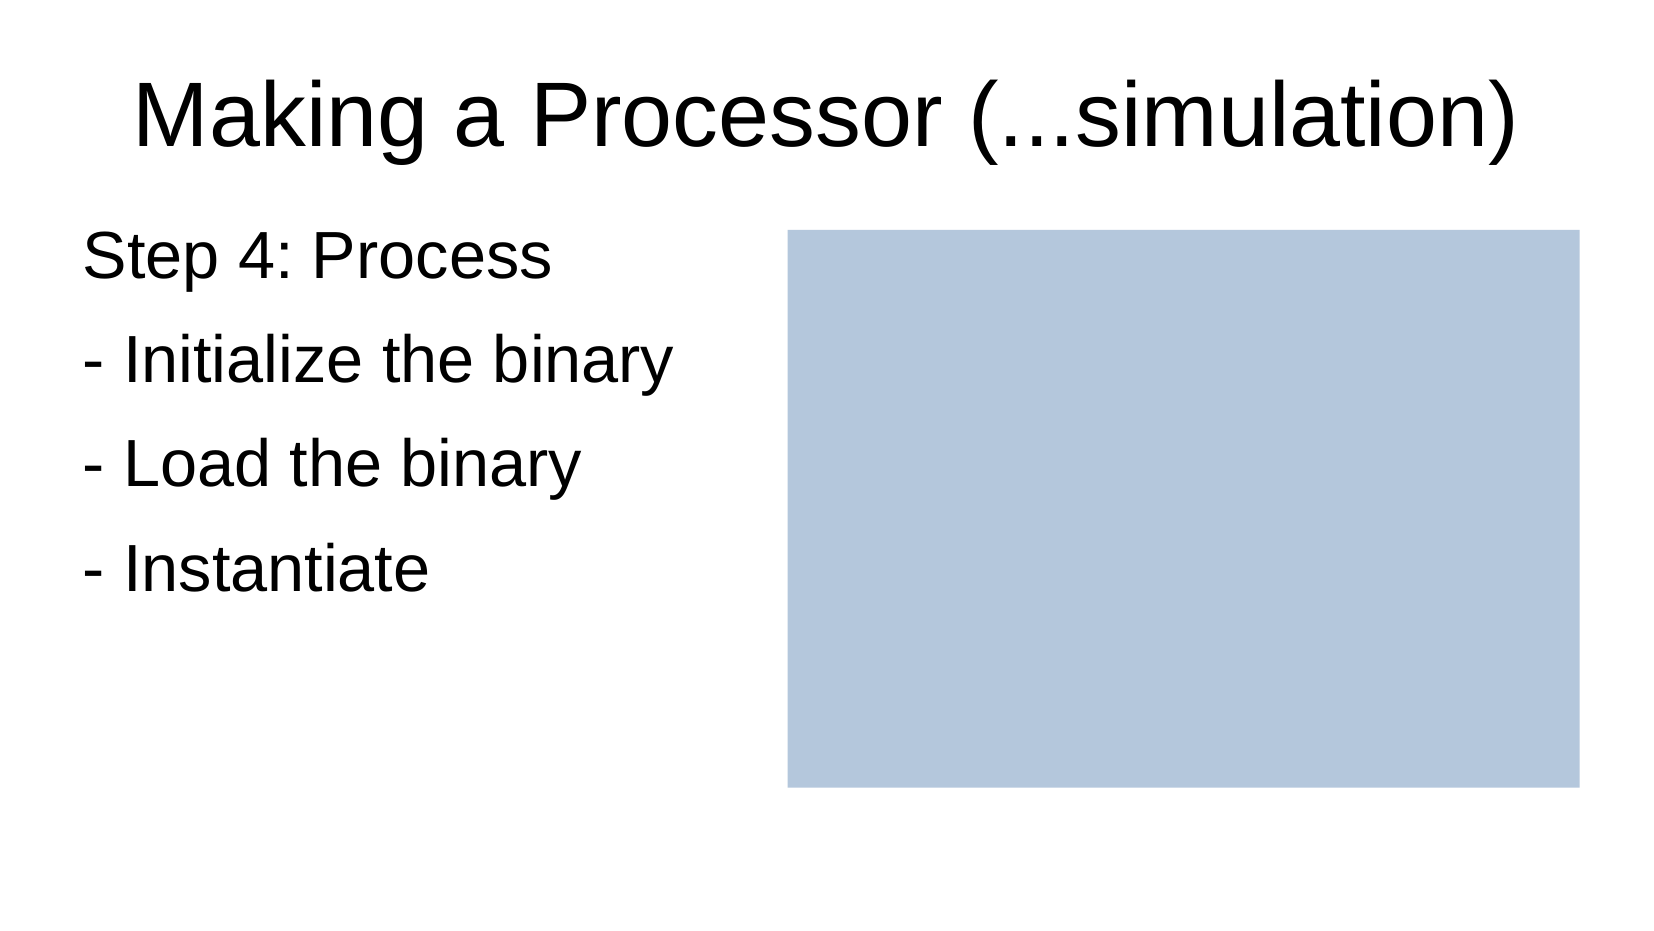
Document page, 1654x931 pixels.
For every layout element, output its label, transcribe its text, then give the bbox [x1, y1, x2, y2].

text_box [787, 229, 1580, 788]
list Step 4: Process - Initialize the binary - Load the binary - Instantiate [82, 217, 809, 863]
title Making a Processor (...simulation) [82, 37, 1571, 193]
